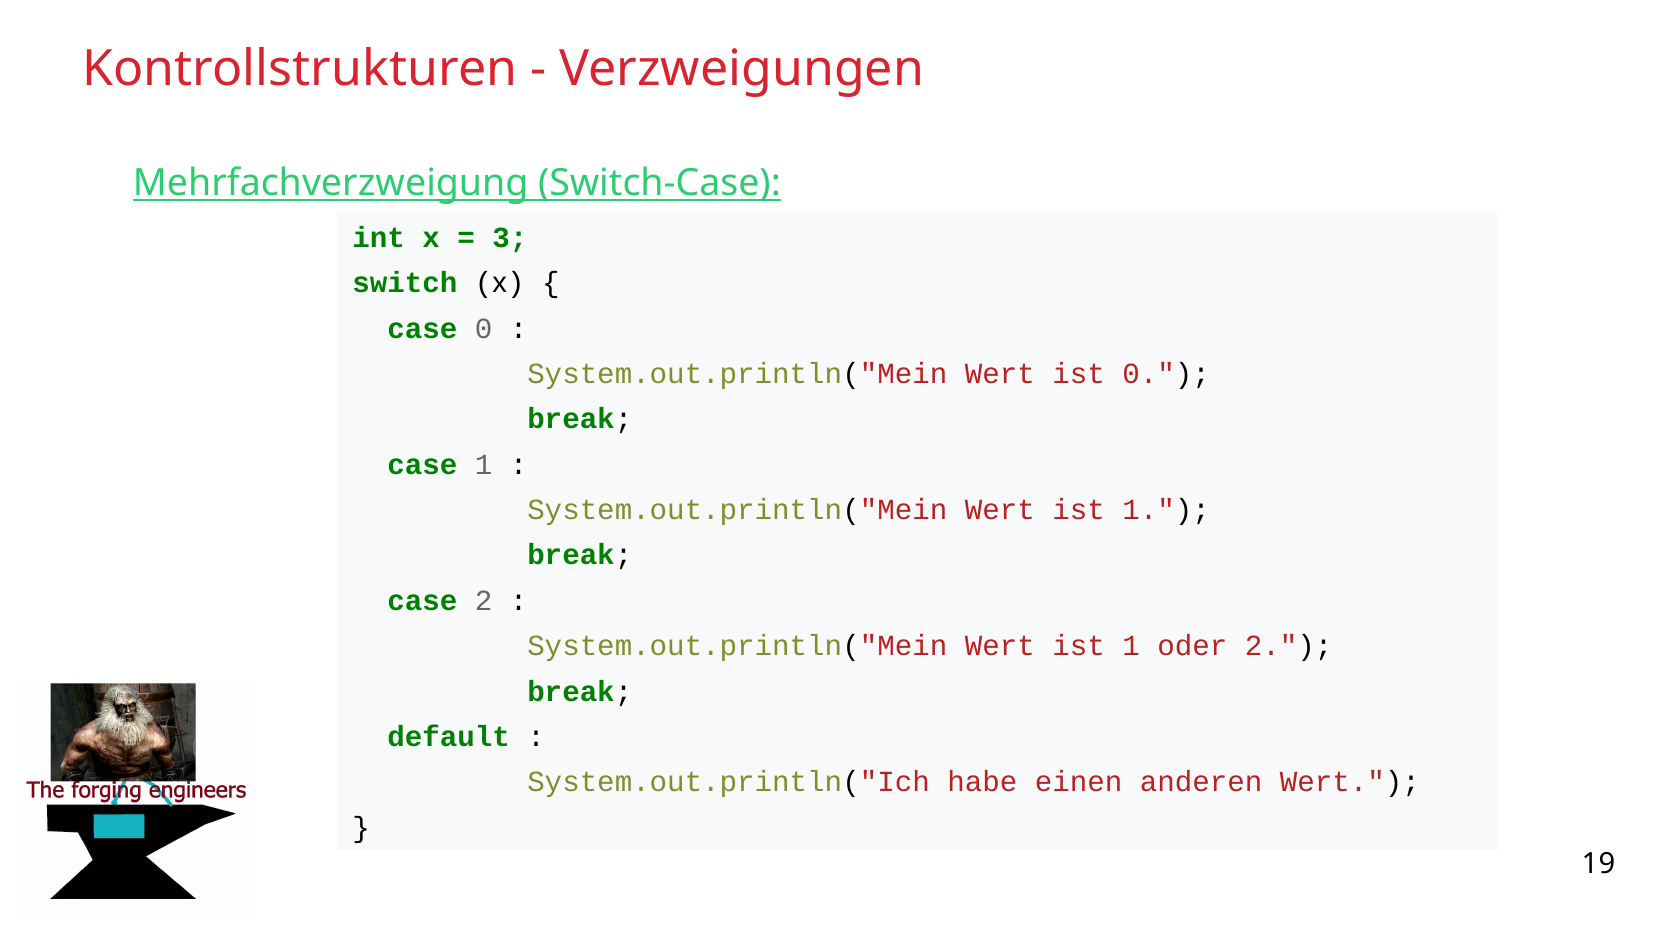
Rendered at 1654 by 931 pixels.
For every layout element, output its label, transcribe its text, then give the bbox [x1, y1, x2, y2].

picture [17, 679, 254, 916]
title Kontrollstrukturen - Verzweigungen [82, 37, 1571, 95]
text_box int x = 3; switch (x) { case 0 : System.out.println("Mein Wert ist 0."); break; case 1 : System.out.println("Mein Wert ist 1."); break; case 2 : System.out.println("Mein Wert ist 1 oder 2."); break; default : System.out.println("Ich habe einen anderen Wert."); } [337, 211, 1497, 850]
text_box Mehrfachverzweigung (Switch-Case): [118, 148, 778, 208]
